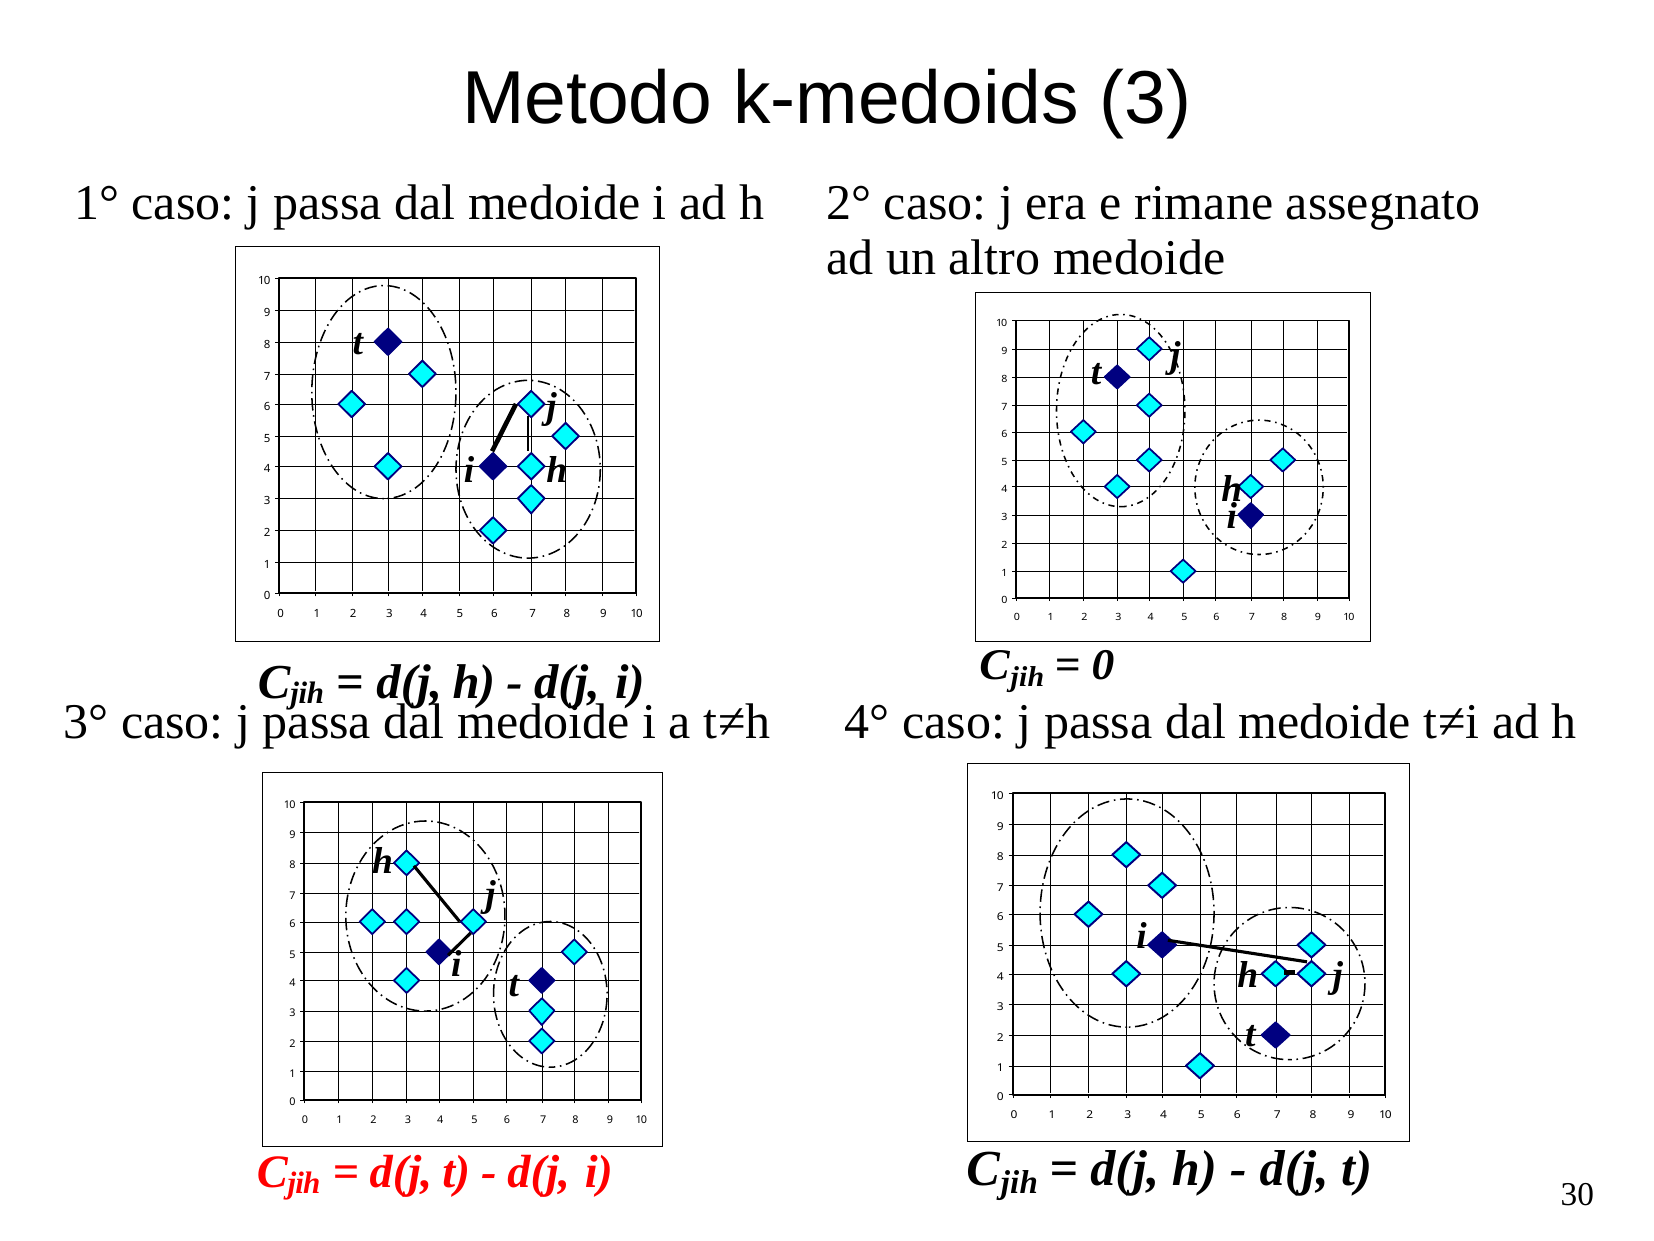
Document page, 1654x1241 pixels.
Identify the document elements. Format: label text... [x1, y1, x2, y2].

text_box h [357, 832, 403, 913]
text_box j [470, 865, 517, 947]
chart [242, 764, 676, 1208]
chart [227, 245, 673, 693]
text_box h [531, 463, 595, 527]
text_box i [449, 441, 529, 527]
text_box 2° caso: j era e rimane assegnato ad un altro medoide [826, 174, 1526, 314]
text_box i [1121, 907, 1164, 989]
chart [945, 764, 1423, 1208]
text_box t [1076, 343, 1116, 419]
text_box 3° caso: j passa dal medoide i a t≠h [63, 693, 819, 764]
text_box t [493, 955, 539, 1036]
text_box j [1317, 946, 1360, 1028]
text_box t [337, 313, 402, 399]
text_box j [531, 377, 595, 463]
title Metodo k-medoids (3) [37, 30, 1617, 166]
text_box 1° caso: j passa dal medoide i ad h [74, 174, 774, 245]
text_box h [1225, 946, 1265, 953]
text_box 4° caso: j passa dal medoide t≠i ad h [844, 693, 1600, 764]
text_box h [1206, 460, 1264, 536]
text_box i [436, 935, 483, 1016]
text_box i [1211, 487, 1284, 562]
text_box j [1155, 325, 1213, 401]
chart [967, 314, 1383, 693]
text_box h [1222, 951, 1265, 1028]
text_box t [1230, 1005, 1273, 1087]
